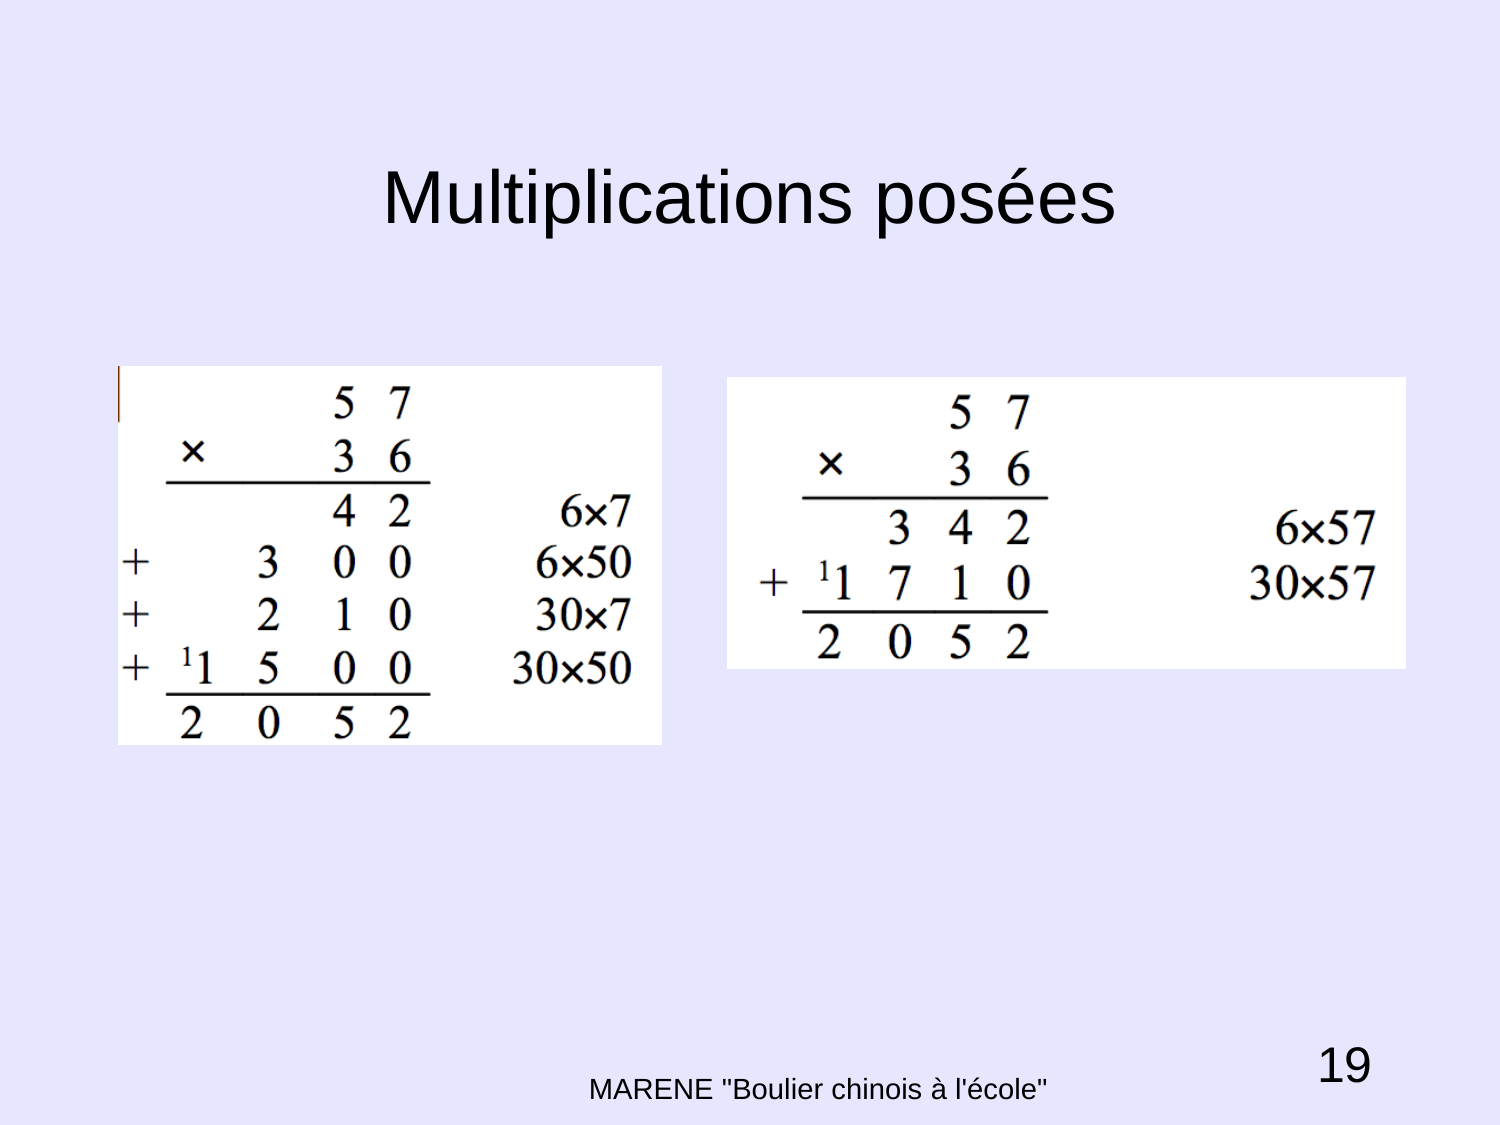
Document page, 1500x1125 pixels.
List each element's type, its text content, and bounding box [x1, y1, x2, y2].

picture [118, 366, 662, 745]
picture [727, 377, 1406, 669]
title Multiplications posées [112, 99, 1388, 288]
